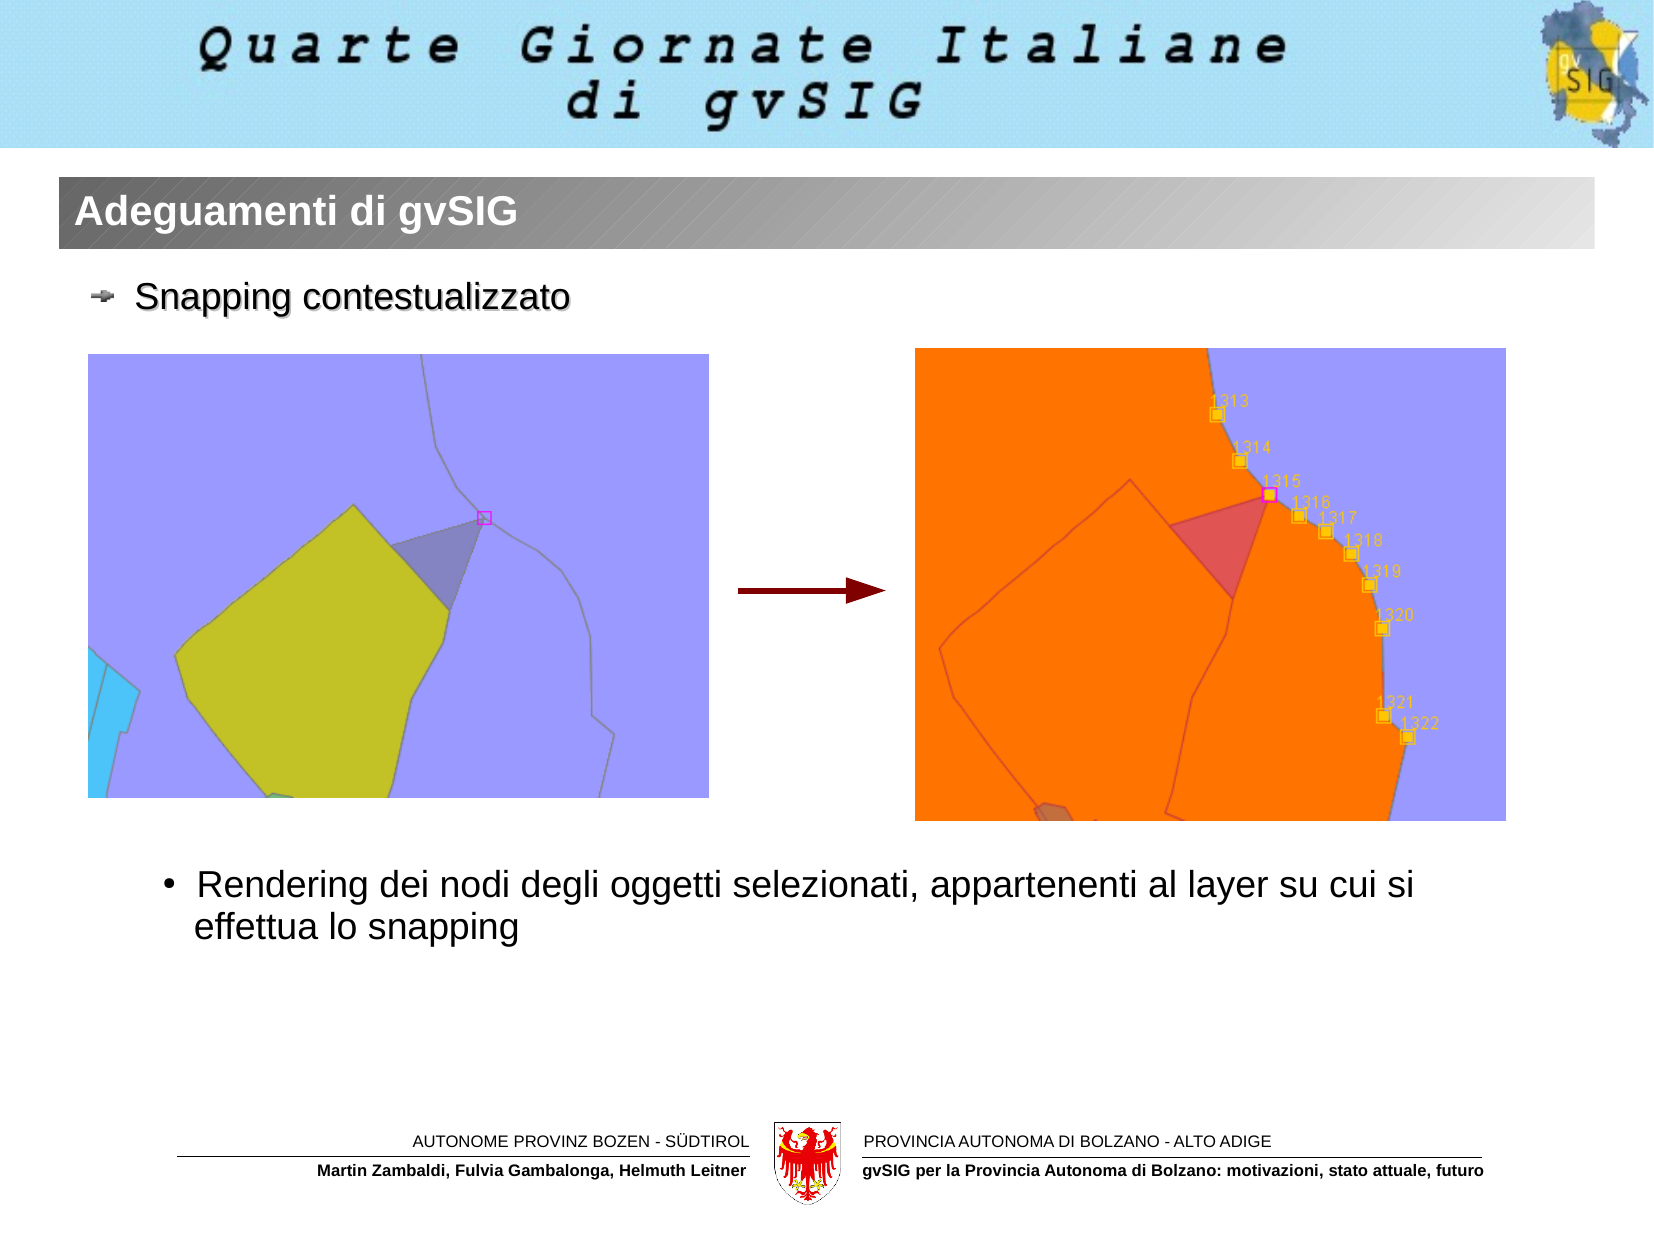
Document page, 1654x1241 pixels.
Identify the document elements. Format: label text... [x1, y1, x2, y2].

picture [88, 354, 709, 798]
text_box Rendering dei nodi degli oggetti selezionati, appartenenti al layer su cui si effettua lo snapping [147, 856, 1506, 956]
text_box Snapping contestualizzato [76, 267, 668, 325]
text_box [59, 177, 1595, 249]
picture [774, 1122, 841, 1205]
picture [915, 348, 1506, 821]
text_box Adeguamenti di gvSIG [59, 183, 1447, 246]
